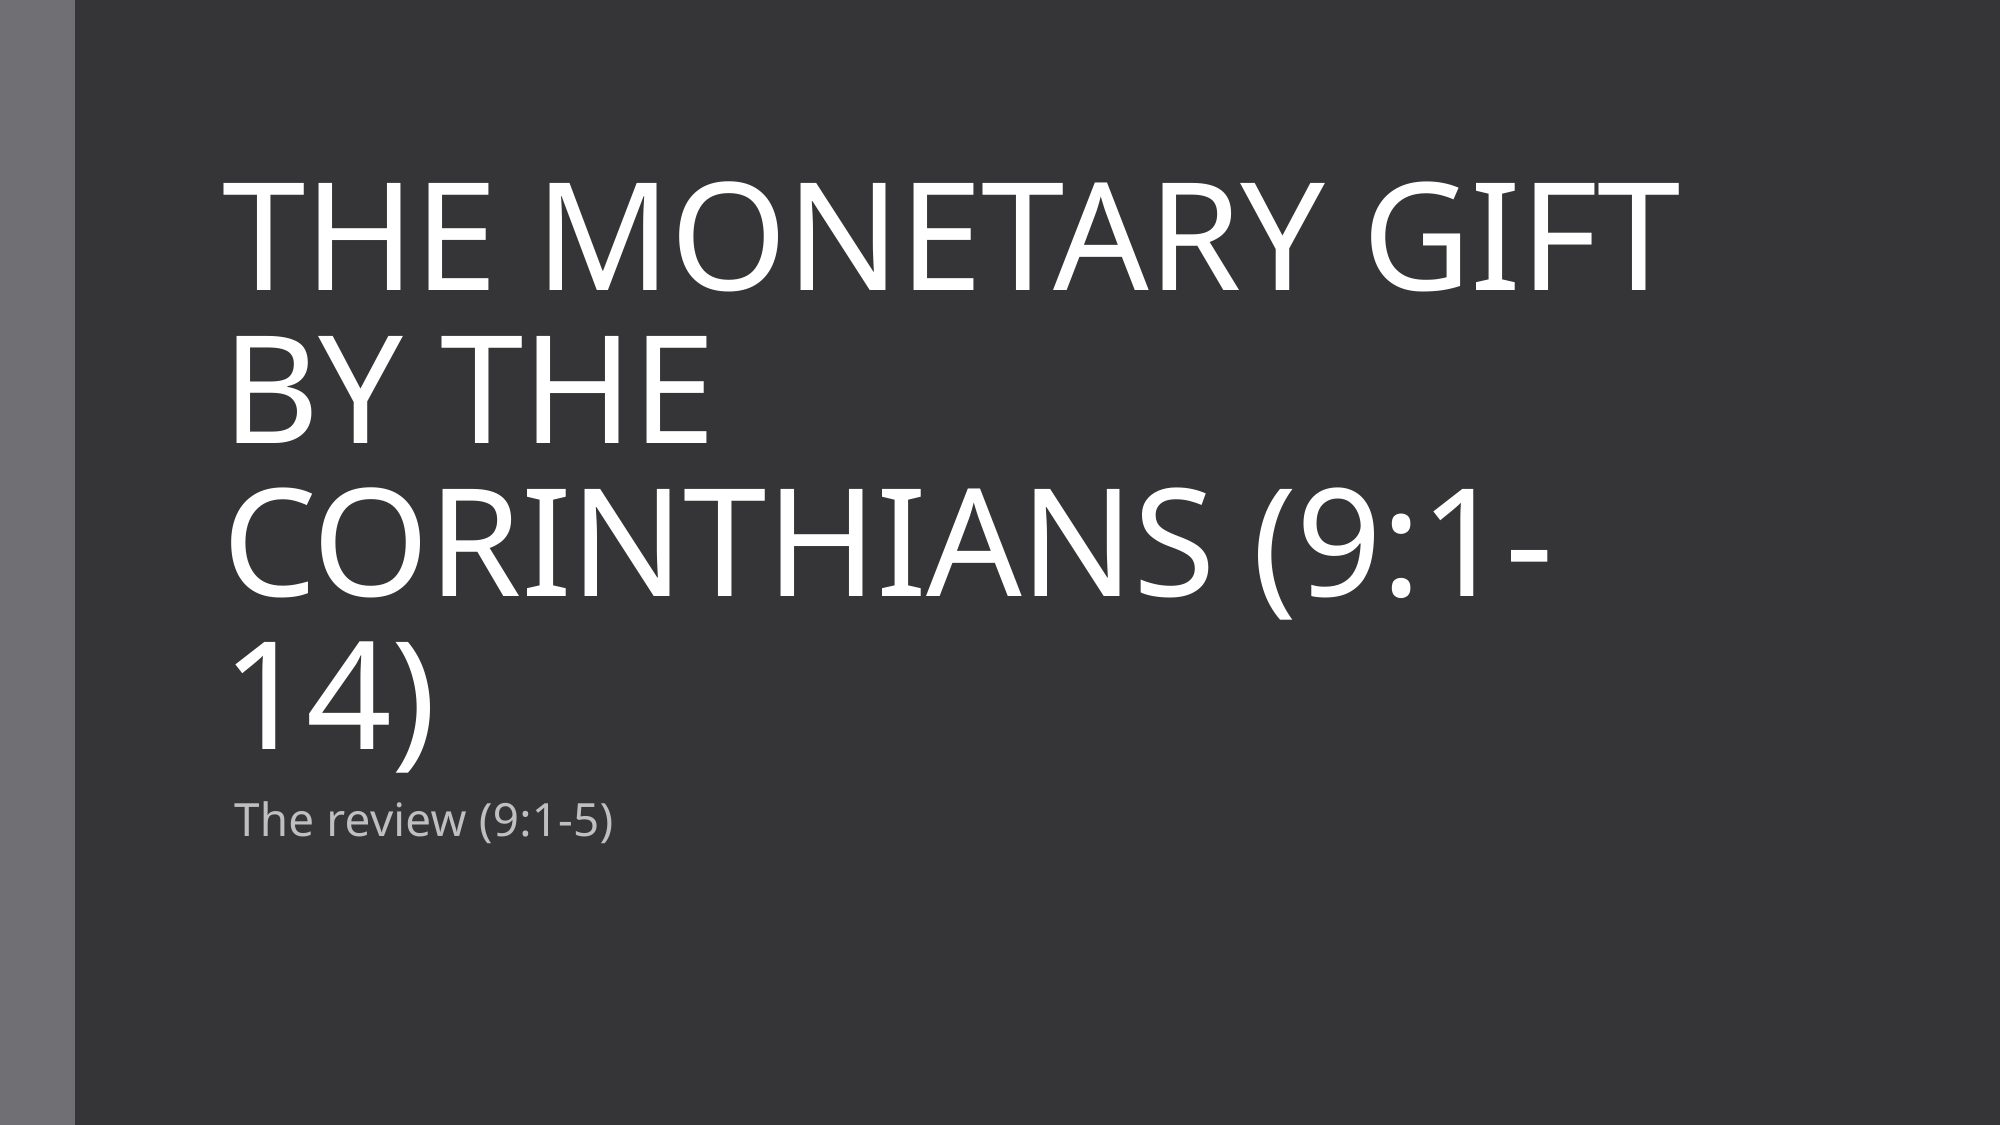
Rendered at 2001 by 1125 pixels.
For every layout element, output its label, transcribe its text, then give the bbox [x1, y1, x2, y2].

subtitle The review (9:1-5) [206, 787, 1752, 1066]
title THE MONETARY GIFT BY THE CORINTHIANS (9:1-14) [206, 124, 1752, 787]
